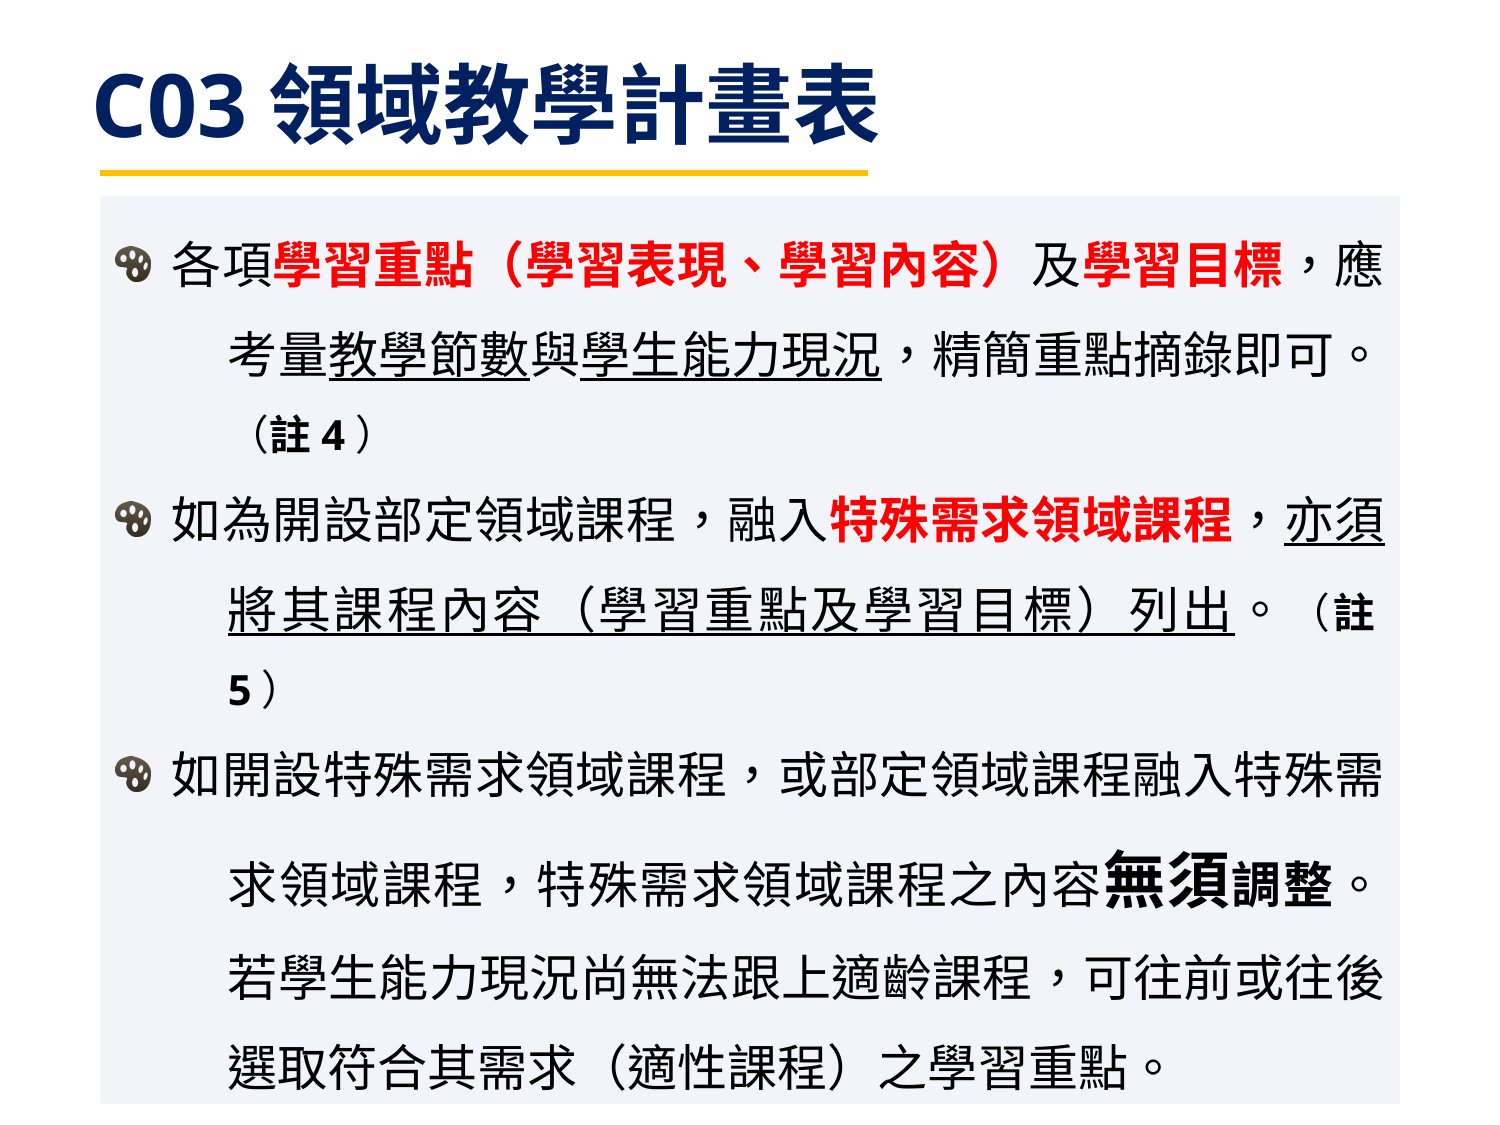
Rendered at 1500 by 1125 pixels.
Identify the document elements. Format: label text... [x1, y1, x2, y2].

text_box C03領域教學計畫表 [76, 42, 890, 164]
text_box 各項學習重點（學習表現、學習內容）及學習目標，應考量教學節數與學生能力現況，精簡重點摘錄即可。（註4） 如為開設部定領域課程，融入特殊需求領域課程，亦須將其課程內容（學習重點及學習目標）列出。（註5） 如開設特殊需求領域課程，或部定領域課程融入特殊需求領域課程，特殊需求領域課程之內容無須調整。若學生能力現況尚無法跟上適齡課程，可往前或往後選取符合其需求（適性課程）之學習重點。 [100, 196, 1400, 1037]
